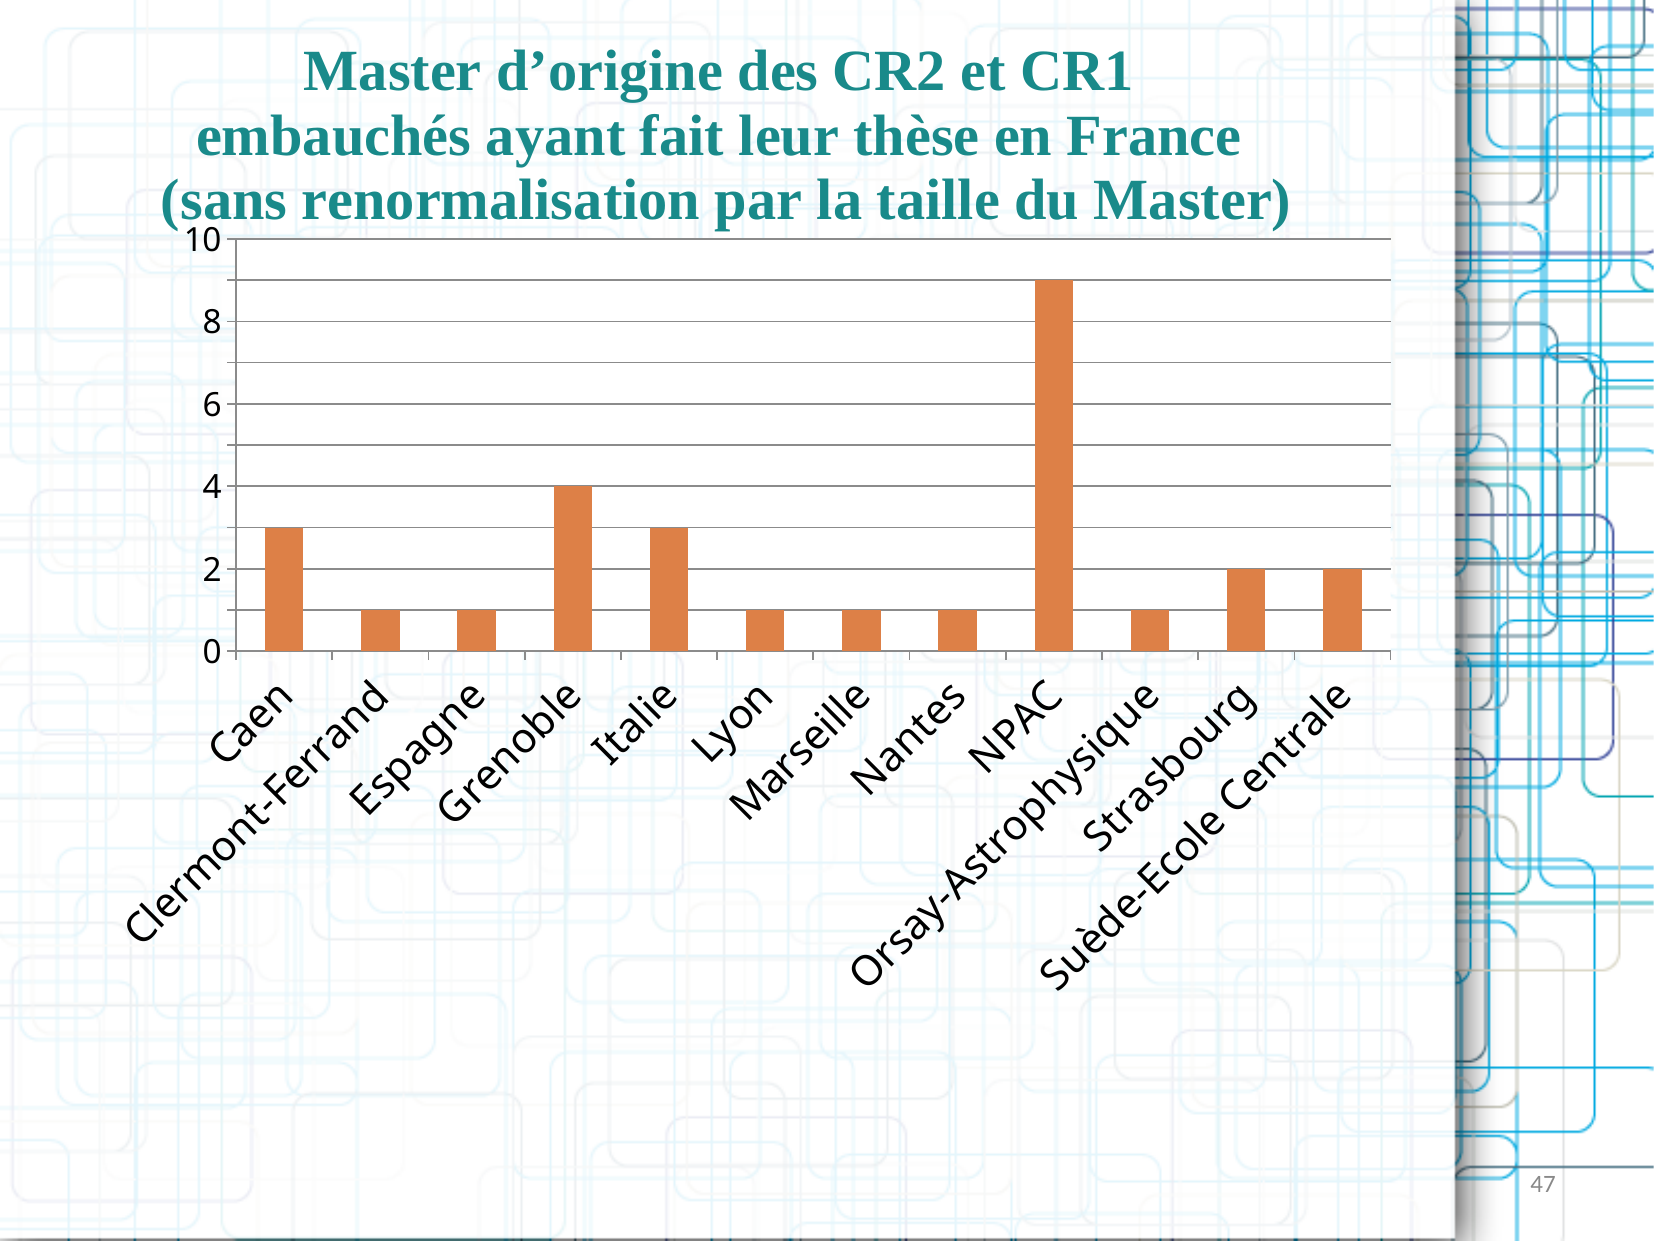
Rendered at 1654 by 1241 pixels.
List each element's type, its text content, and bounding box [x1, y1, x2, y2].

text_box <numéro> [1184, 1149, 1571, 1216]
title Master d’origine des CR2 et CR1 embauchés ayant fait leur thèse en France (sans renormalisation par la taille du Master) [0, 38, 1453, 233]
picture [0, 0, 1654, 1241]
chart [82, 233, 1418, 1020]
